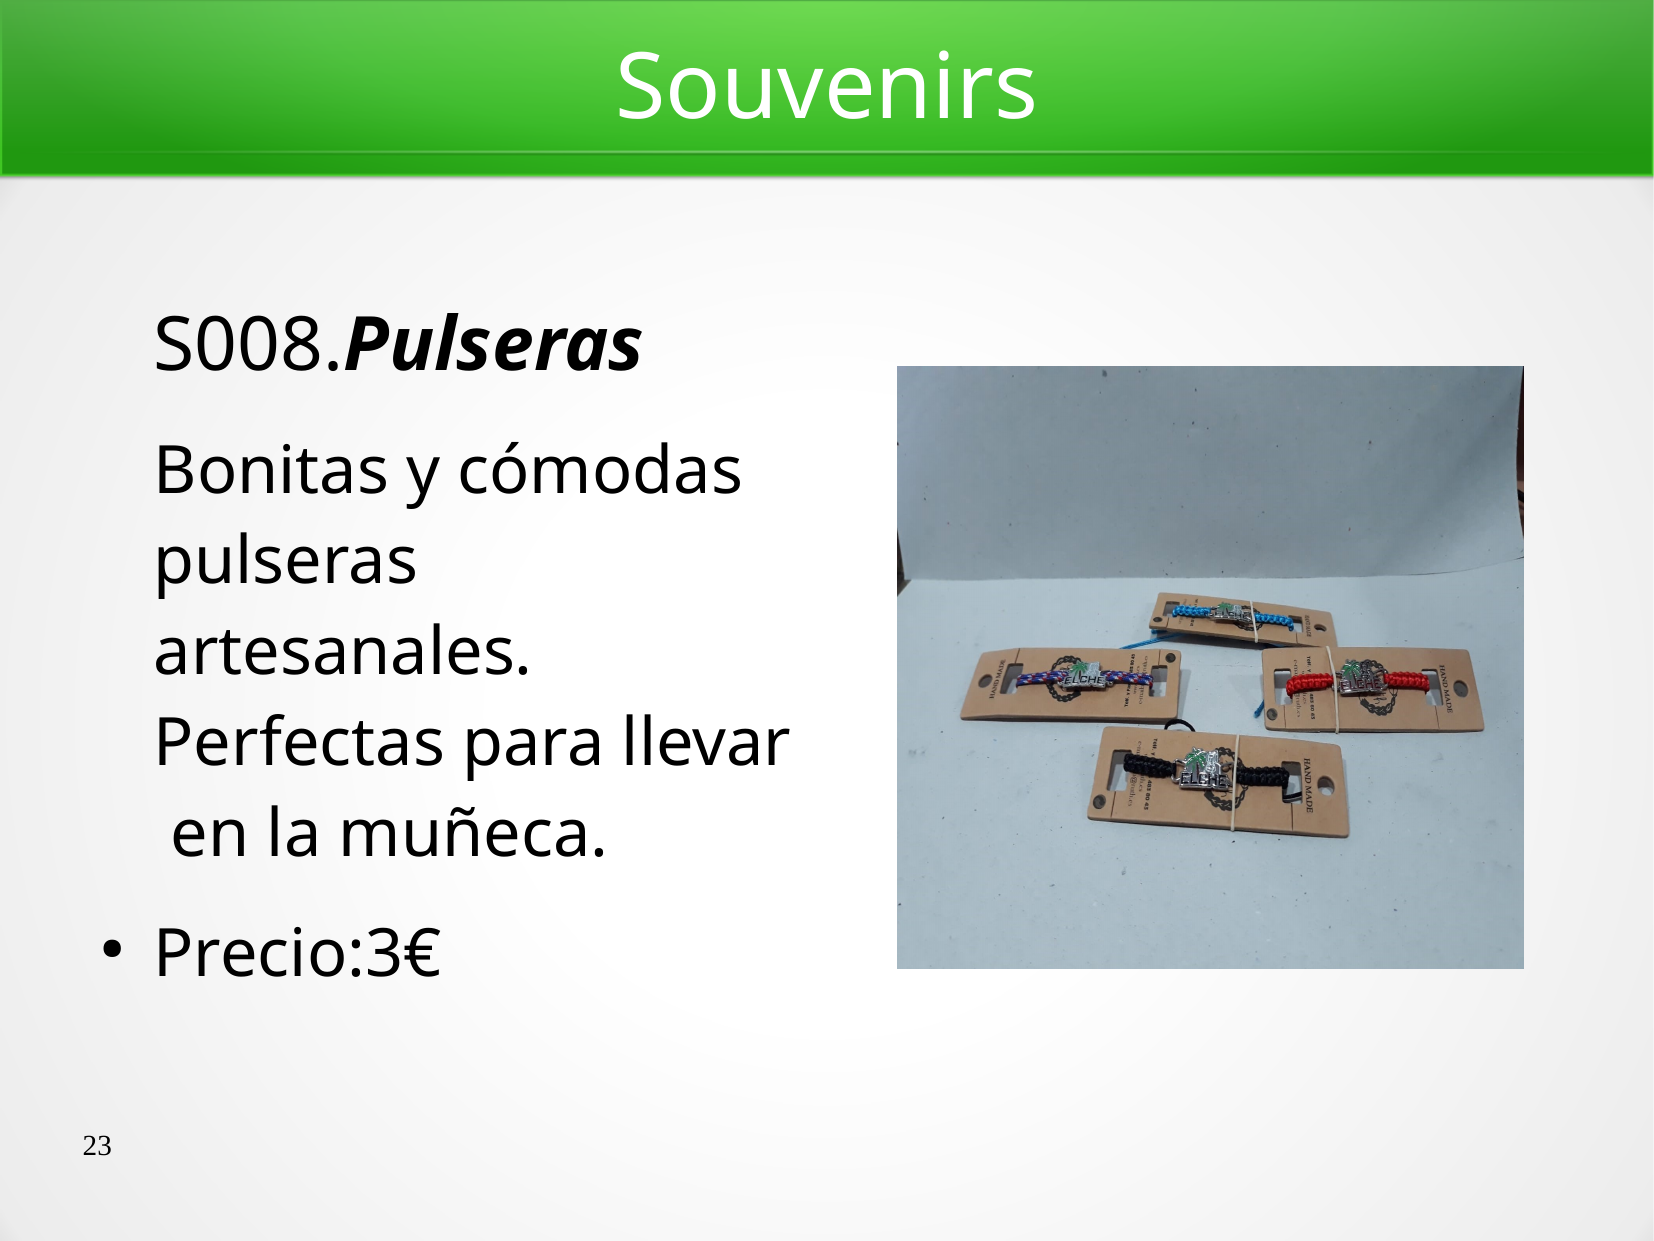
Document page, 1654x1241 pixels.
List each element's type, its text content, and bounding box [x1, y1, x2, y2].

list S008.Pulseras Bonitas y cómodas pulseras artesanales. Perfectas para llevar en la muñeca. Precio:3€ [82, 290, 809, 1010]
picture [0, 0, 1654, 1241]
title Souvenirs [82, 11, 1571, 154]
